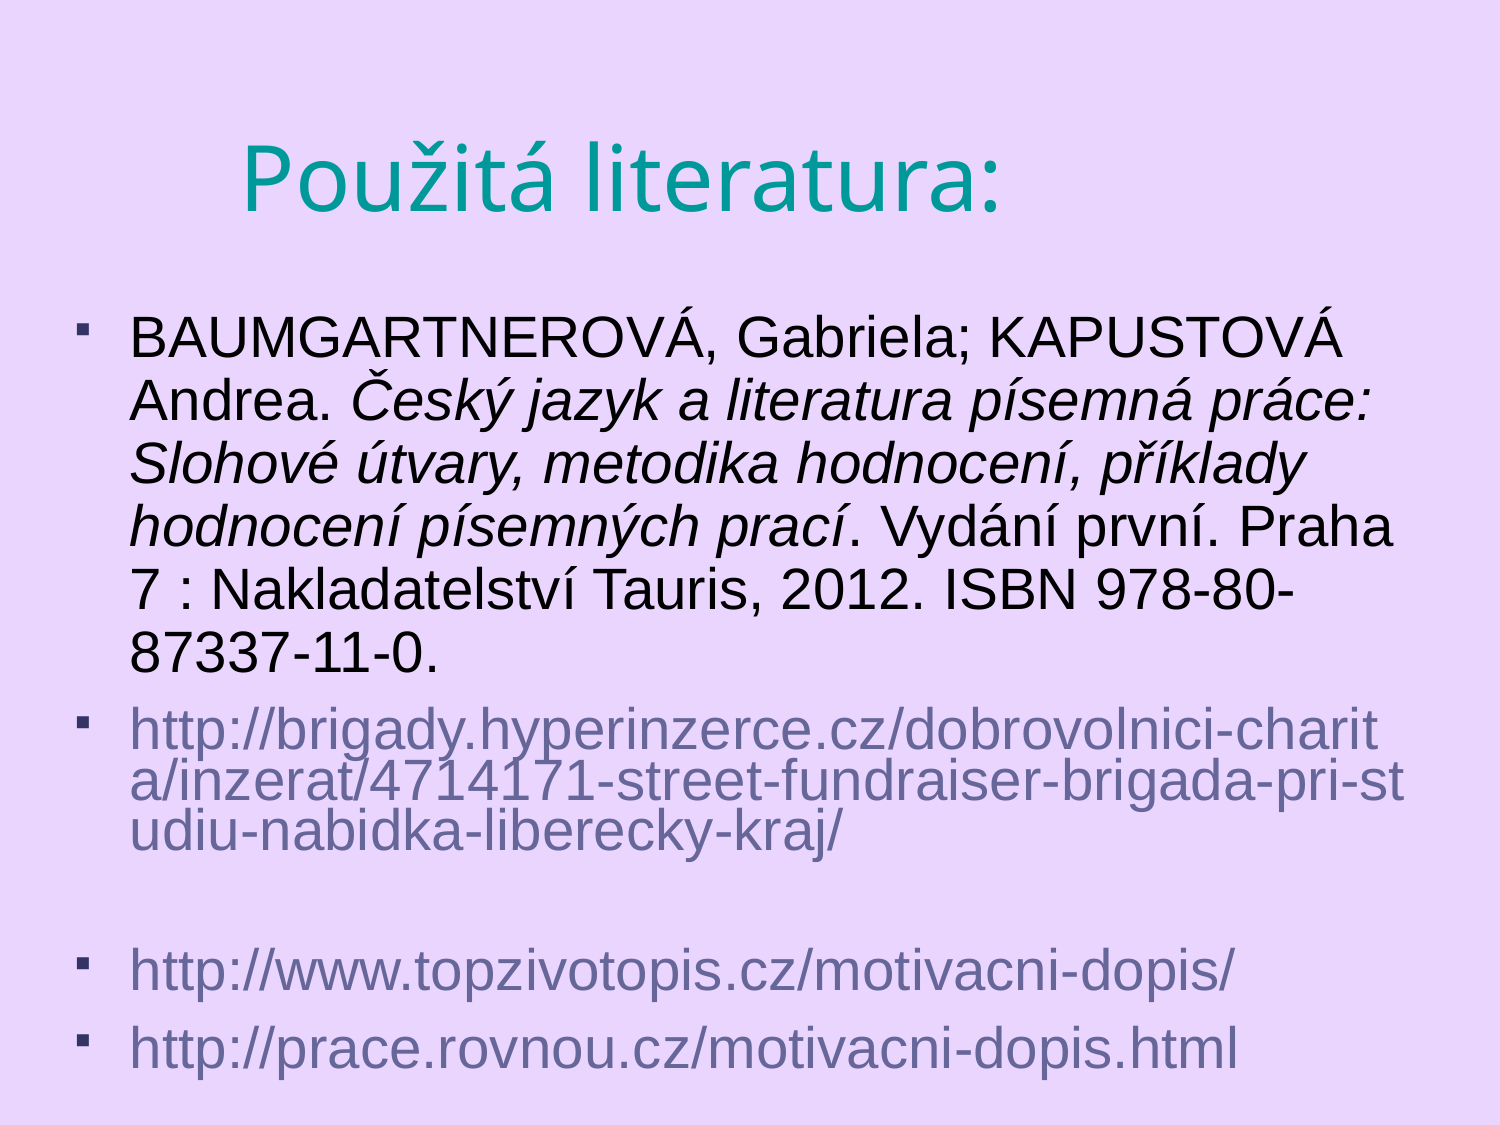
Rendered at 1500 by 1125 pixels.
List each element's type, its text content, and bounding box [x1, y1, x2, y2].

title Použitá literatura: [224, 49, 1425, 237]
list BAUMGARTNEROVÁ, Gabriela; KAPUSTOVÁ Andrea. Český jazyk a literatura písemná práce: Slohové útvary, metodika hodnocení, příklady hodnocení písemných prací. Vydání první. Praha 7 : Nakladatelství Tauris, 2012. ISBN 978-80-87337-11-0. http://brigady.hyperinzerce.cz/dobrovolnici-charita/inzerat/4714171-street-fundraiser-brigada-pri-studiu-nabidka-liberecky-kraj/ http://www.topzivotopis.cz/motivacni-dopis/ http://prace.rovnou.cz/motivacni-dopis.html [58, 299, 1425, 1125]
